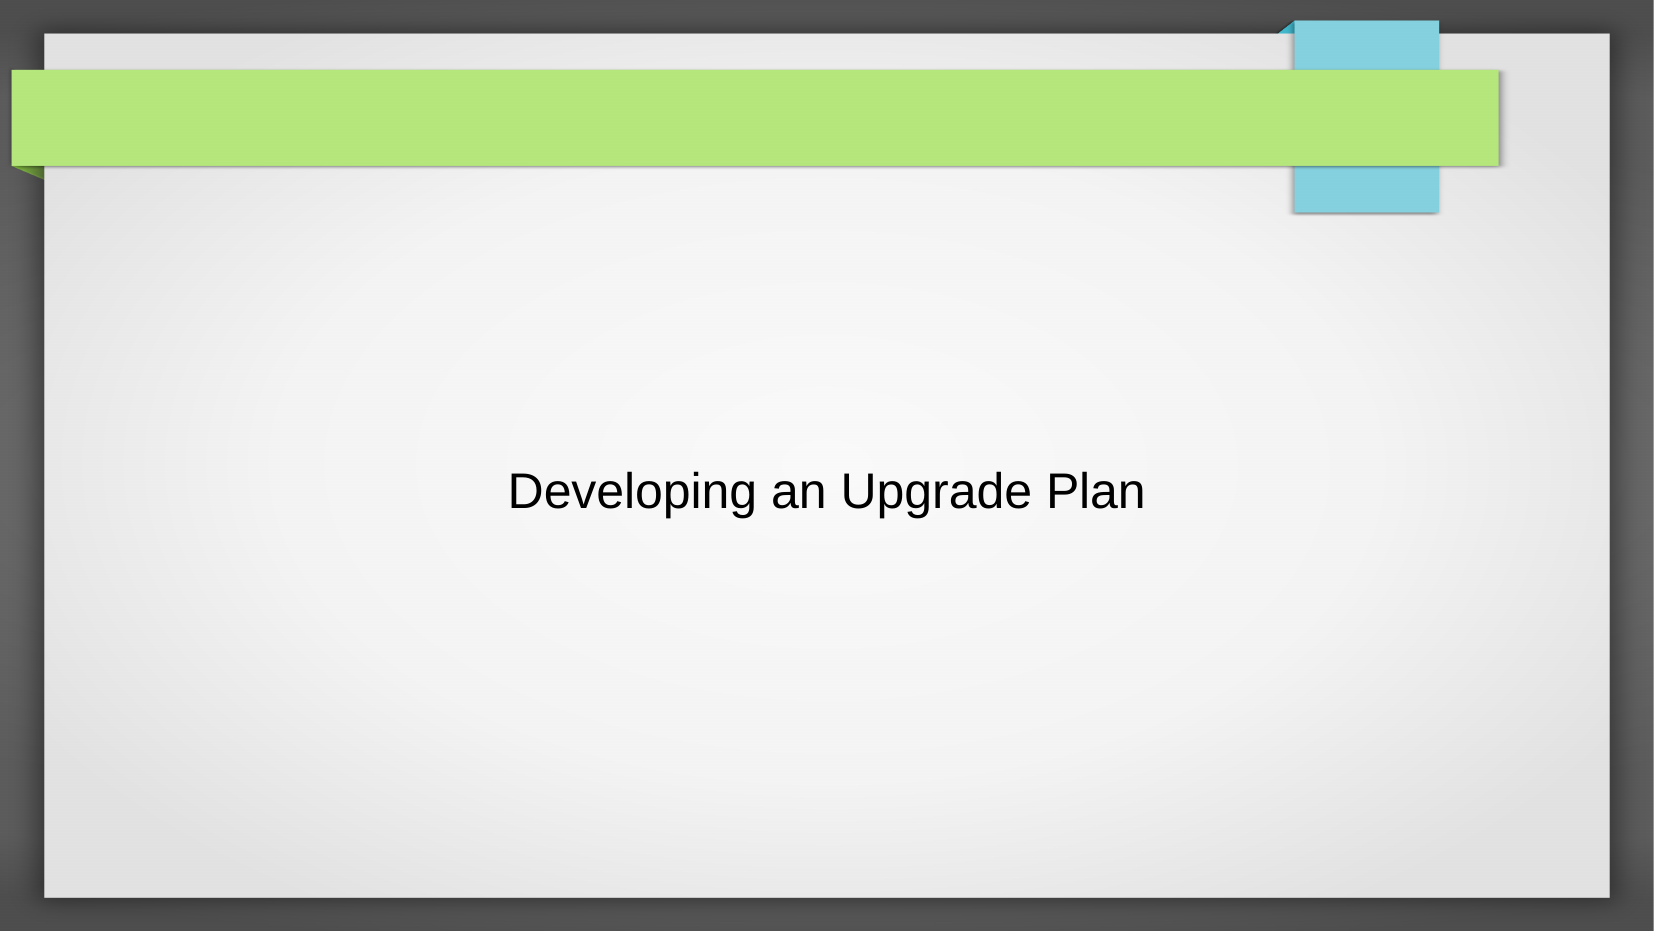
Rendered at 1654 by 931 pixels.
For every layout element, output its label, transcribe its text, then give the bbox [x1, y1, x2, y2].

picture [0, 0, 1654, 931]
subtitle Developing an Upgrade Plan [82, 221, 1571, 761]
